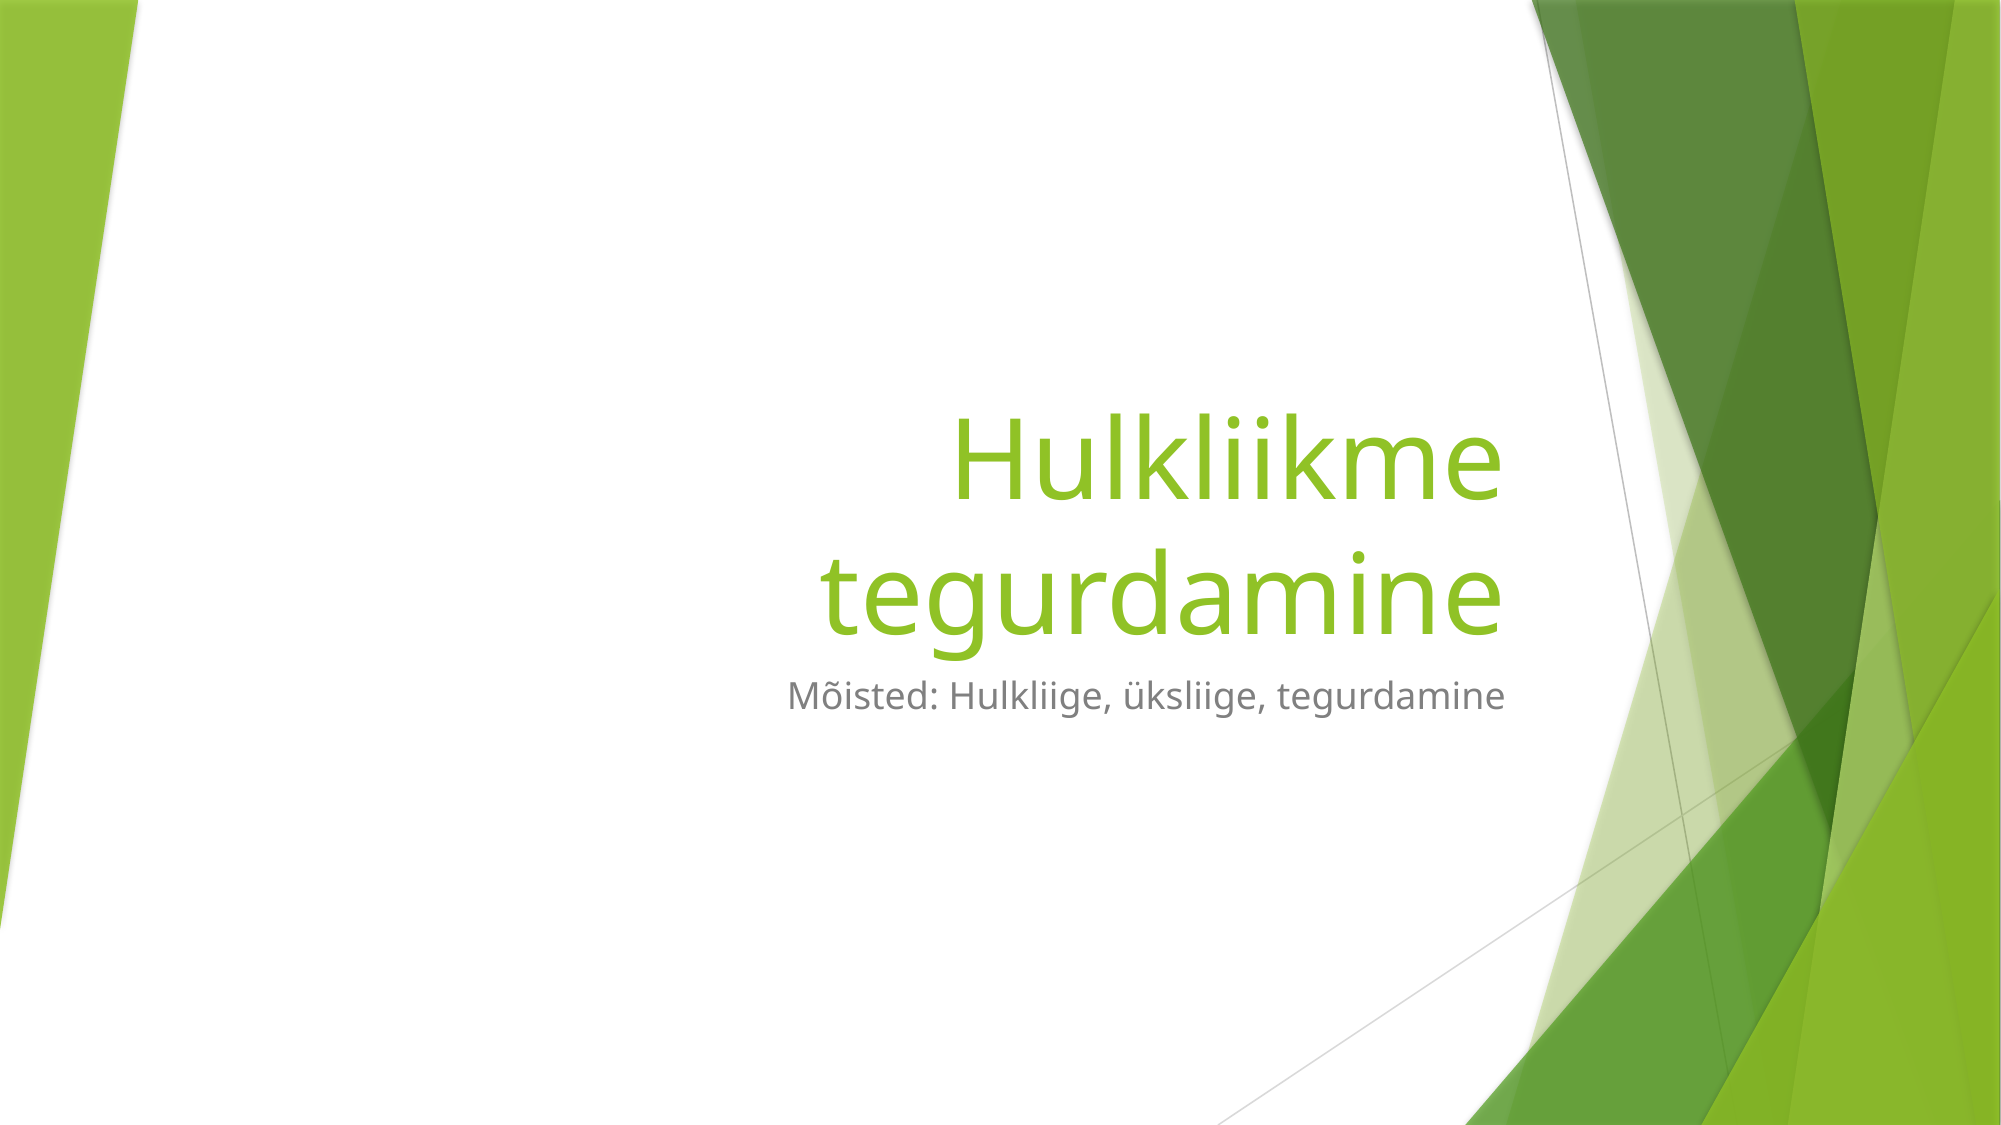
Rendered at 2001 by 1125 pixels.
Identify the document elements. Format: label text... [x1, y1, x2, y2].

title Hulkliikme tegurdamine [247, 394, 1522, 664]
subtitle Mõisted: Hulkliige, üksliige, tegurdamine [247, 664, 1522, 845]
